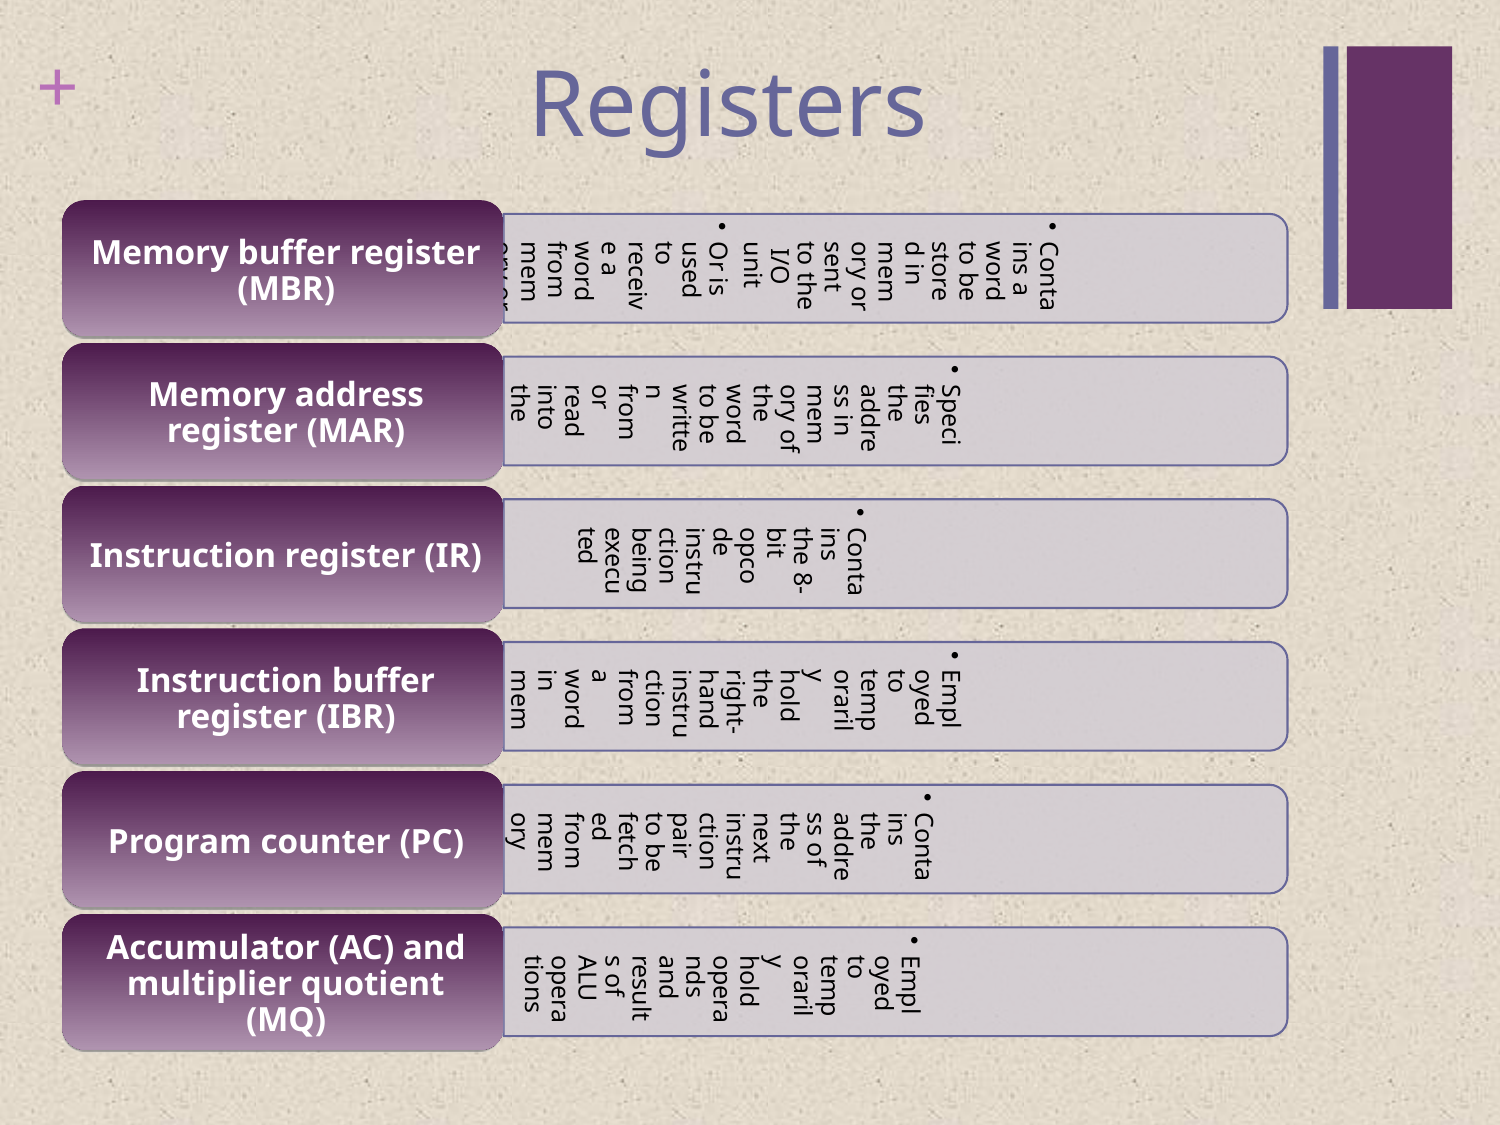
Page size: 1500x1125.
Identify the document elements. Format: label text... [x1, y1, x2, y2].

text_box Contains the address of the next instruction pair to be fetched from memory [503, 784, 1288, 894]
text_box Instruction buffer register (IBR) [62, 628, 504, 765]
text_box Employed to temporarily hold operands and results of ALU operations [503, 927, 1288, 1037]
text_box Instruction register (IR) [62, 485, 504, 622]
text_box Memory address register (MAR) [62, 342, 504, 479]
text_box Memory buffer register (MBR) [62, 221, 504, 337]
text_box Program counter (PC) [62, 771, 504, 908]
text_box Contains the 8-bit opcode instruction being executed [503, 499, 1288, 608]
text_box Employed to temporarily hold the right-hand instruction from a word in memory [503, 641, 1288, 751]
title Registers [0, 37, 944, 221]
text_box Contains a word to be stored in memory or sent to the I/O unit Or is used to receive a word from memory or from the I/O unit [503, 213, 1288, 323]
text_box Accumulator (AC) and multiplier quotient (MQ) [62, 913, 504, 1050]
text_box Specifies the address in memory of the word to be written from or read into the MBR [503, 356, 1288, 466]
picture [0, 0, 1500, 1125]
